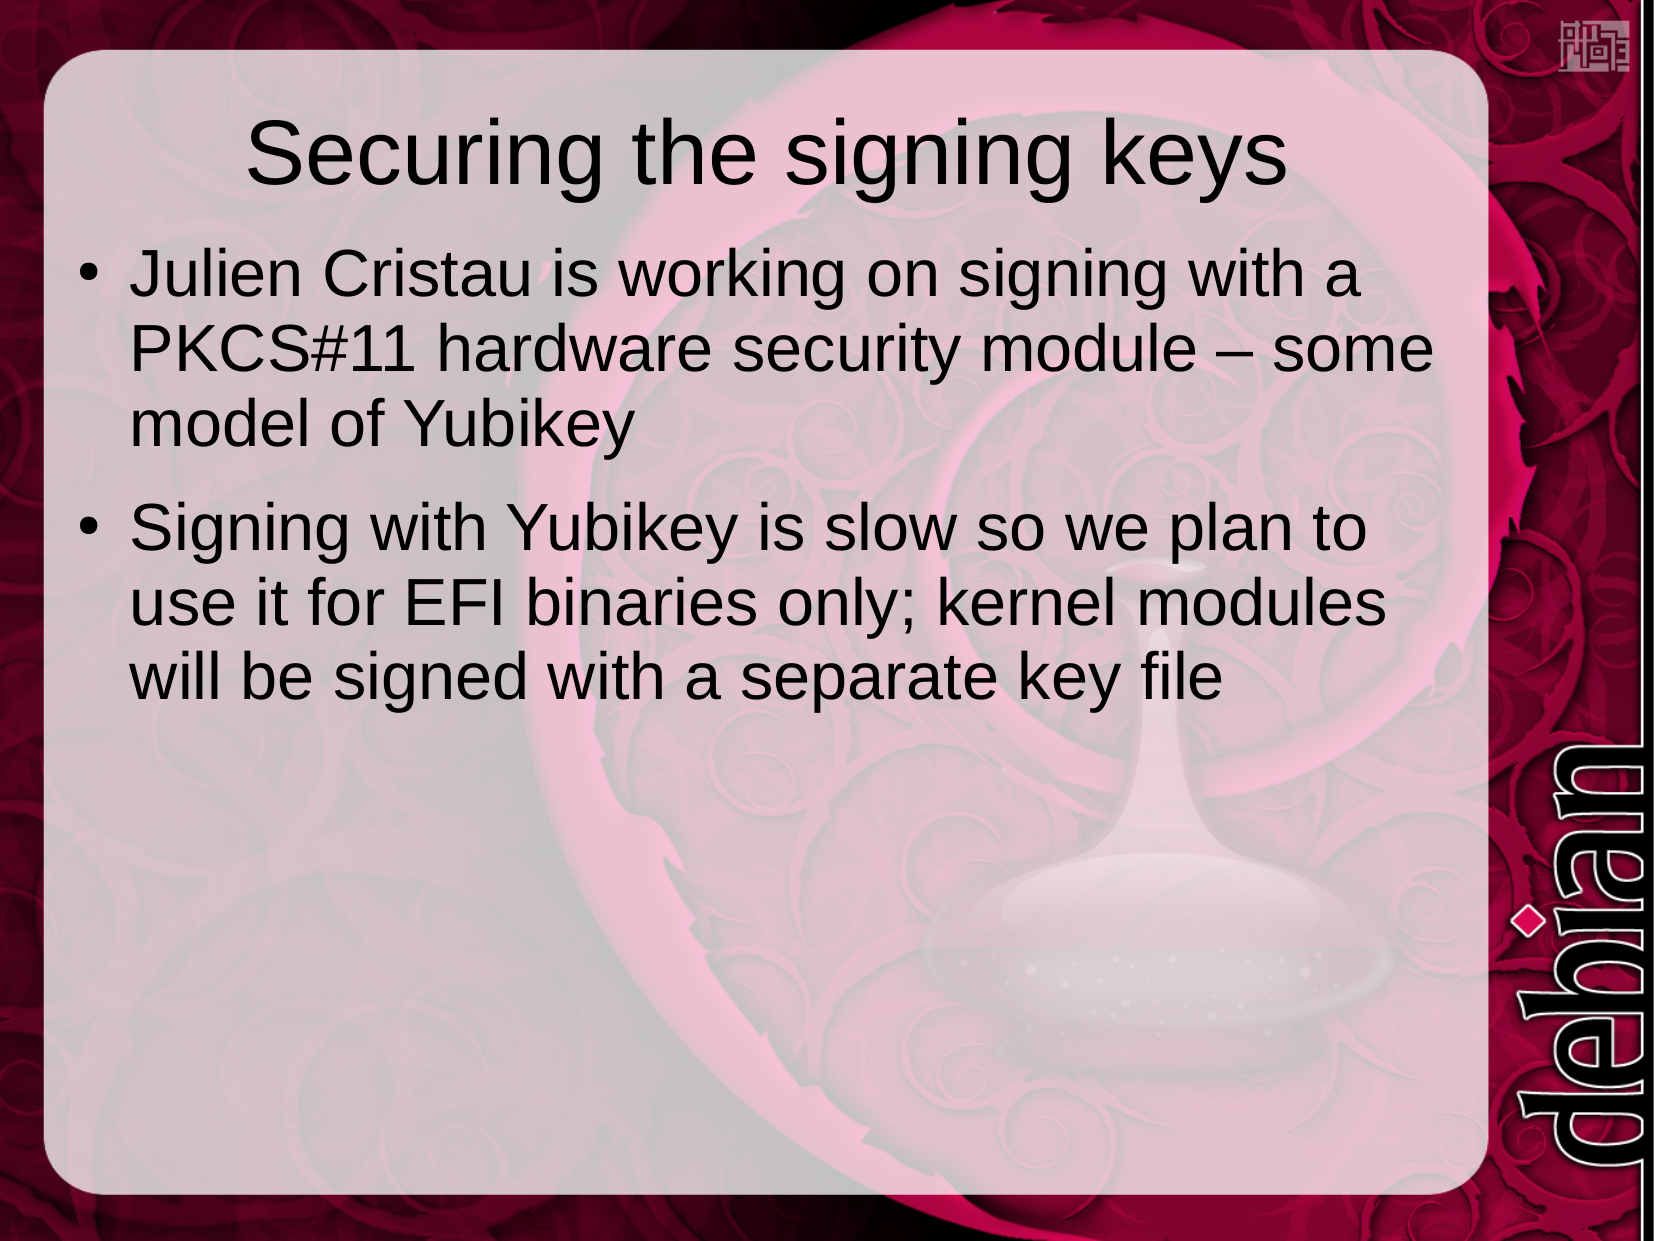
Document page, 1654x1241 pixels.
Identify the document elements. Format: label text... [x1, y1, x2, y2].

title Securing the signing keys [59, 49, 1477, 236]
picture [0, 0, 1654, 1241]
list Julien Cristau is working on signing with a PKCS#11 hardware security module – some model of Yubikey Signing with Yubikey is slow so we plan to use it for EFI binaries only; kernel modules will be signed with a separate key file [59, 236, 1477, 1152]
